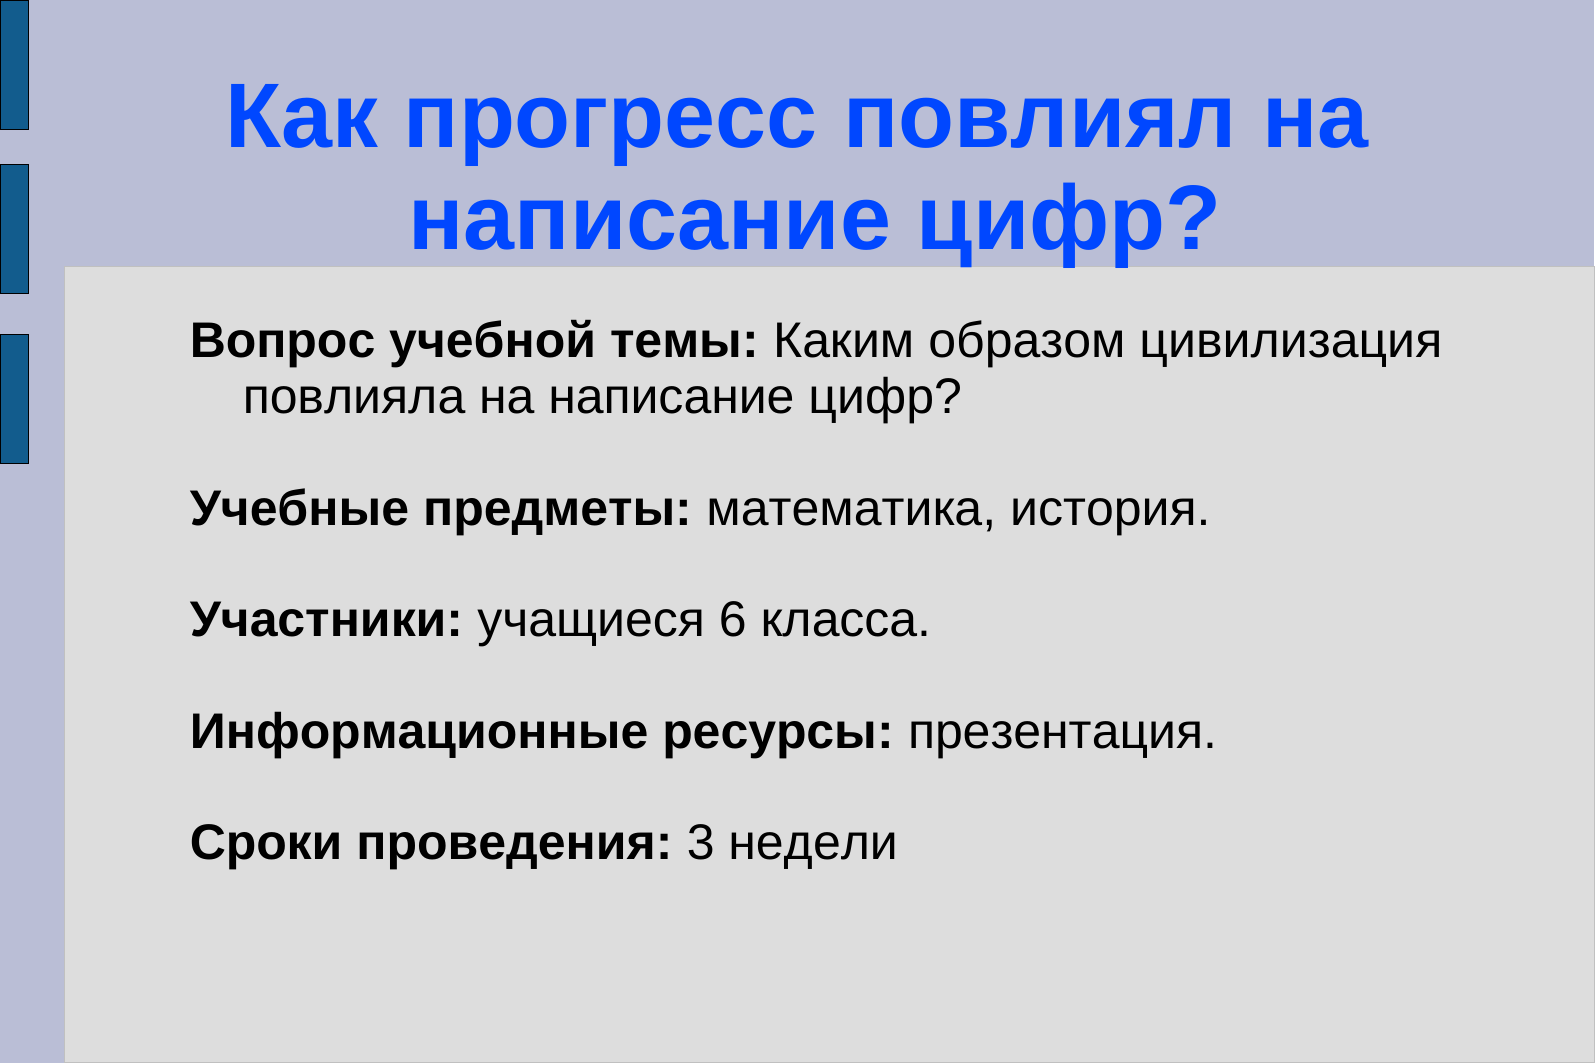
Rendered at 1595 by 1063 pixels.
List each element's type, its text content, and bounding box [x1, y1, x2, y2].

title Как прогресс повлиял на написание цифр? [117, 64, 1479, 270]
list Вопрос учебной темы: Каким образом цивилизация повлияла на написание цифр? Учебные предметы: математика, история. Участники: учащиеся 6 класса. Информационные ресурсы: презентация. Сроки проведения: 3 недели [172, 312, 1514, 983]
